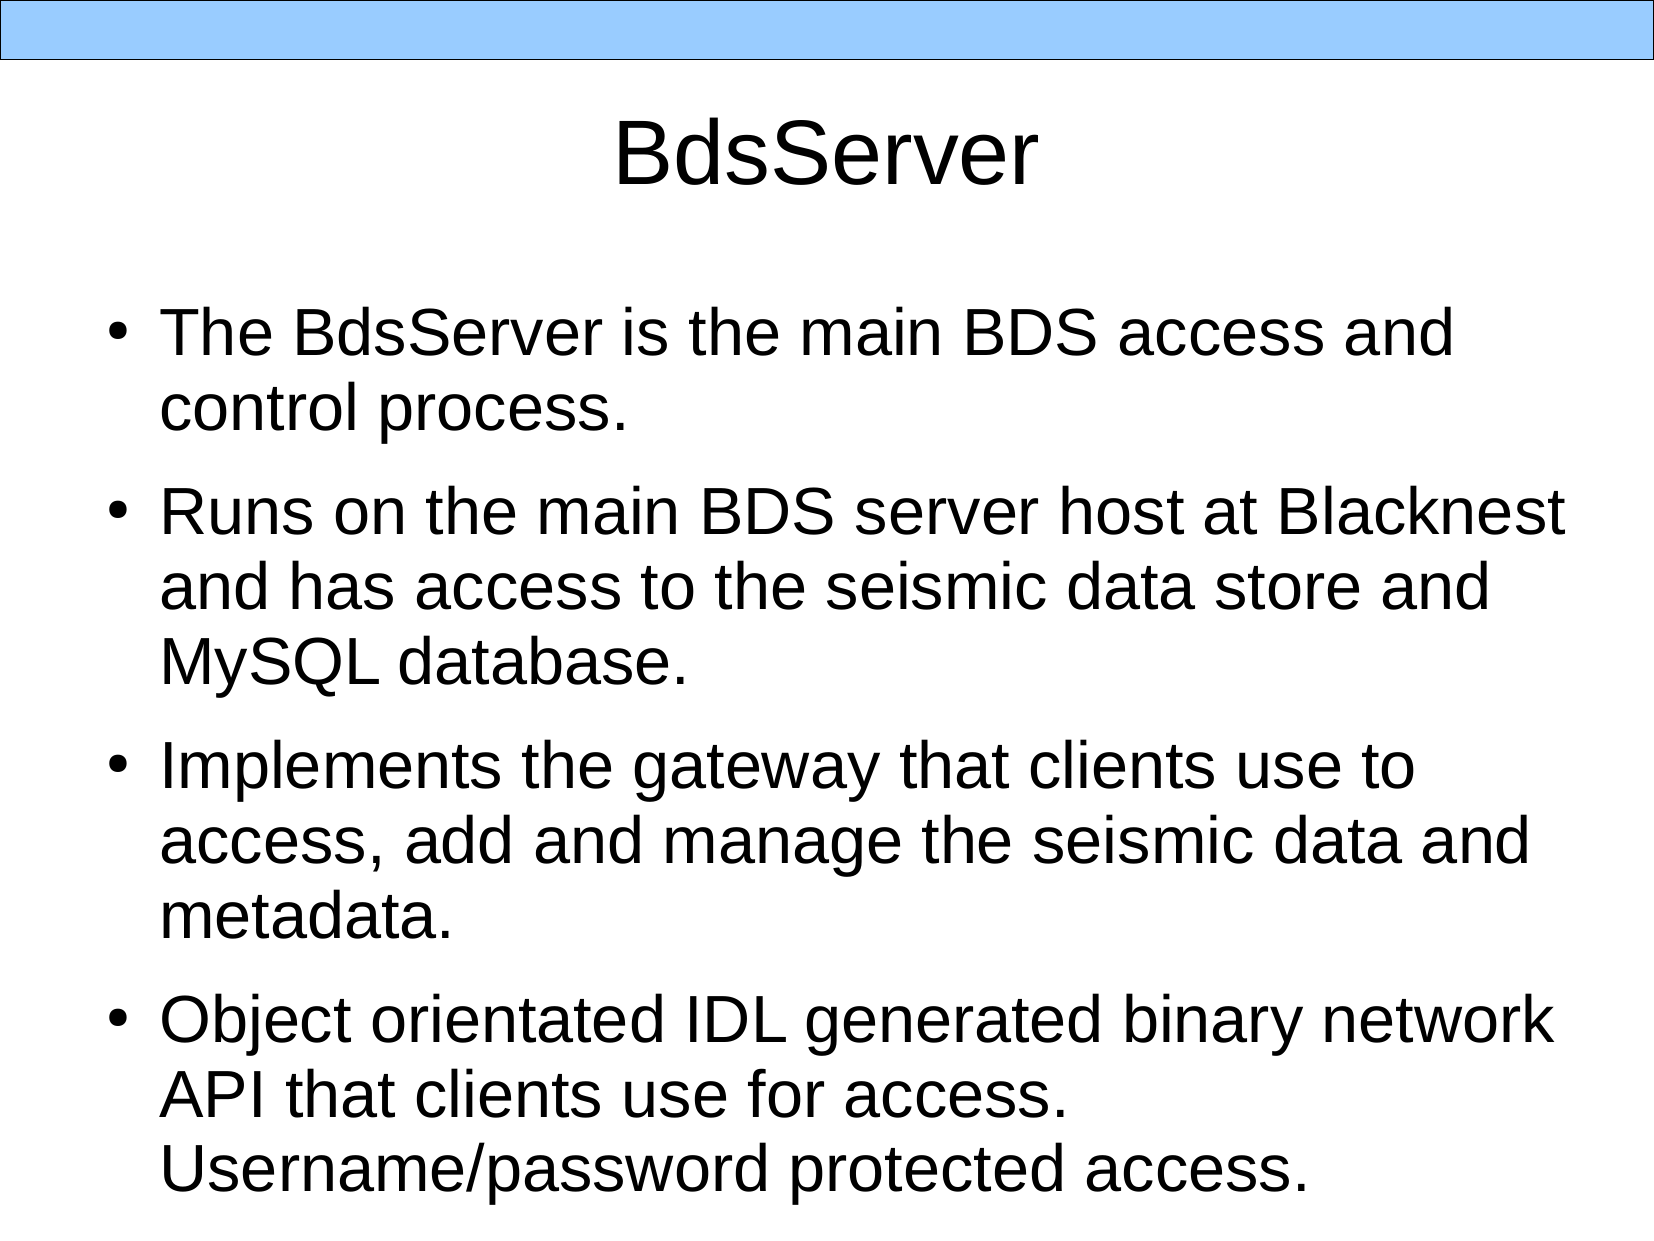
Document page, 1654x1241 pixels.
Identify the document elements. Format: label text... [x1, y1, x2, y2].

title BdsServer [82, 49, 1571, 257]
list The BdsServer is the main BDS access and control process. Runs on the main BDS server host at Blacknest and has access to the seismic data store and MySQL database. Implements the gateway that clients use to access, add and manage the seismic data and metadata. Object orientated IDL generated binary network API that clients use for access. Username/password protected access. [88, 295, 1577, 1207]
